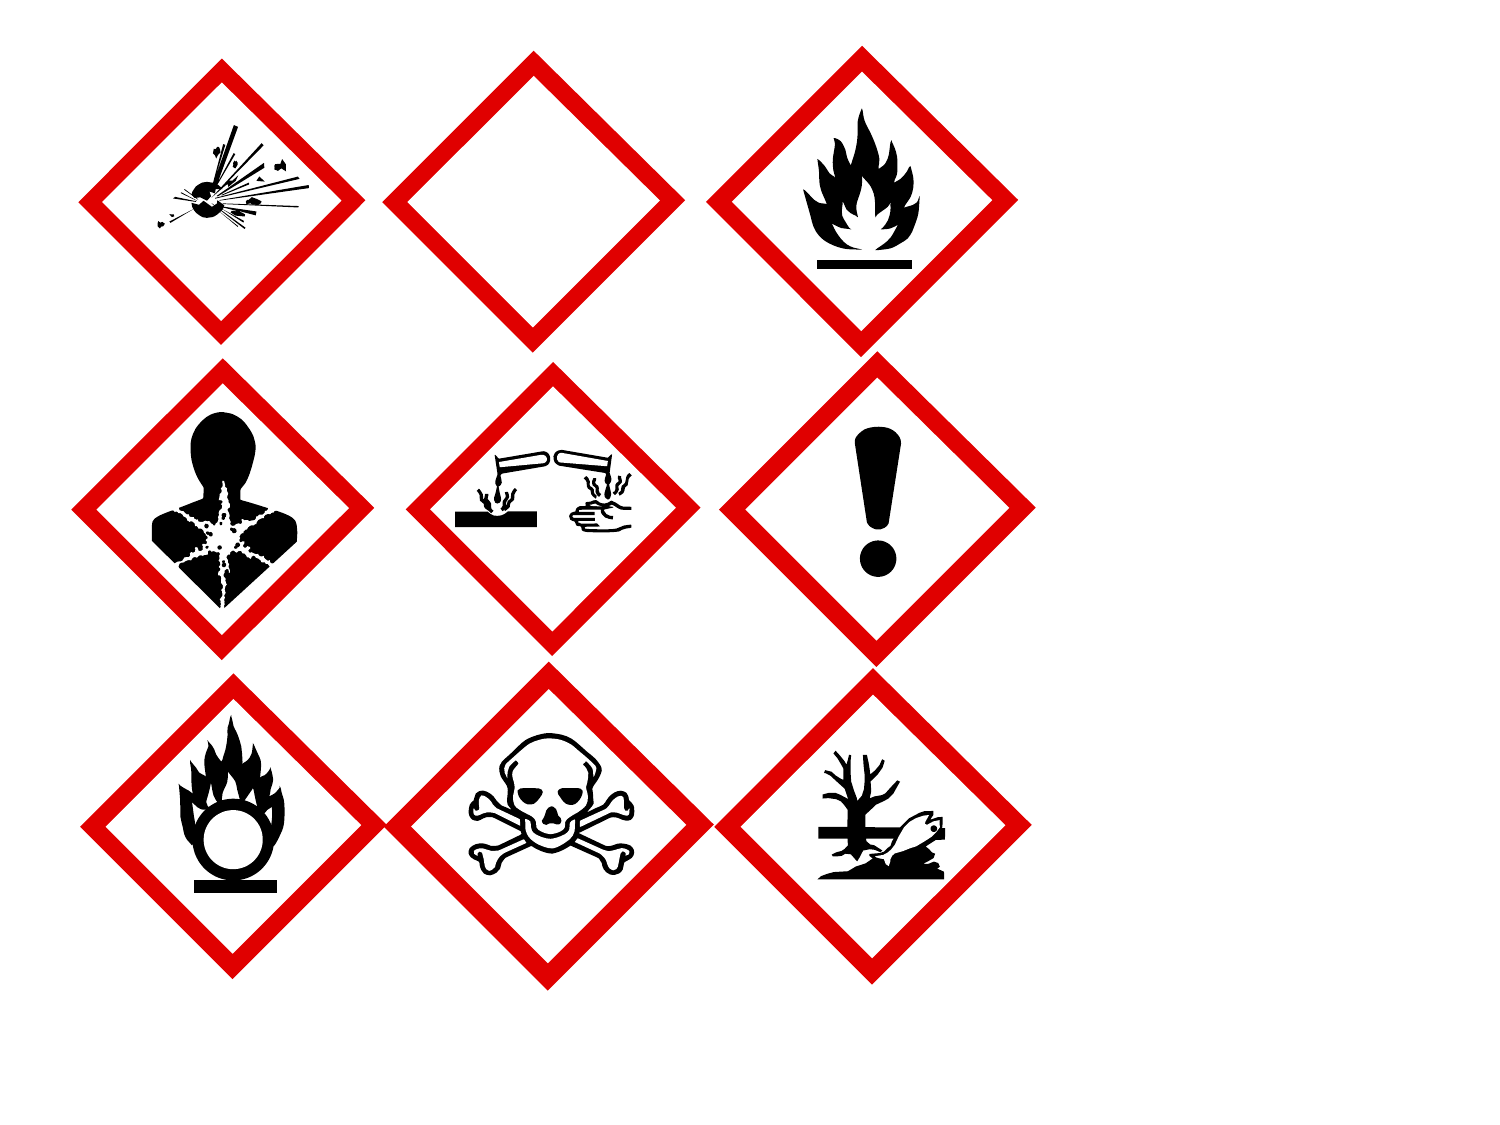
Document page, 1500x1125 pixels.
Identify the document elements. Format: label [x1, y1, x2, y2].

text_box [705, 45, 1019, 358]
text_box [80, 661, 1032, 991]
text_box [78, 58, 366, 345]
text_box [382, 50, 686, 353]
text_box [71, 358, 375, 661]
text_box [405, 361, 701, 657]
text_box [718, 351, 1036, 667]
